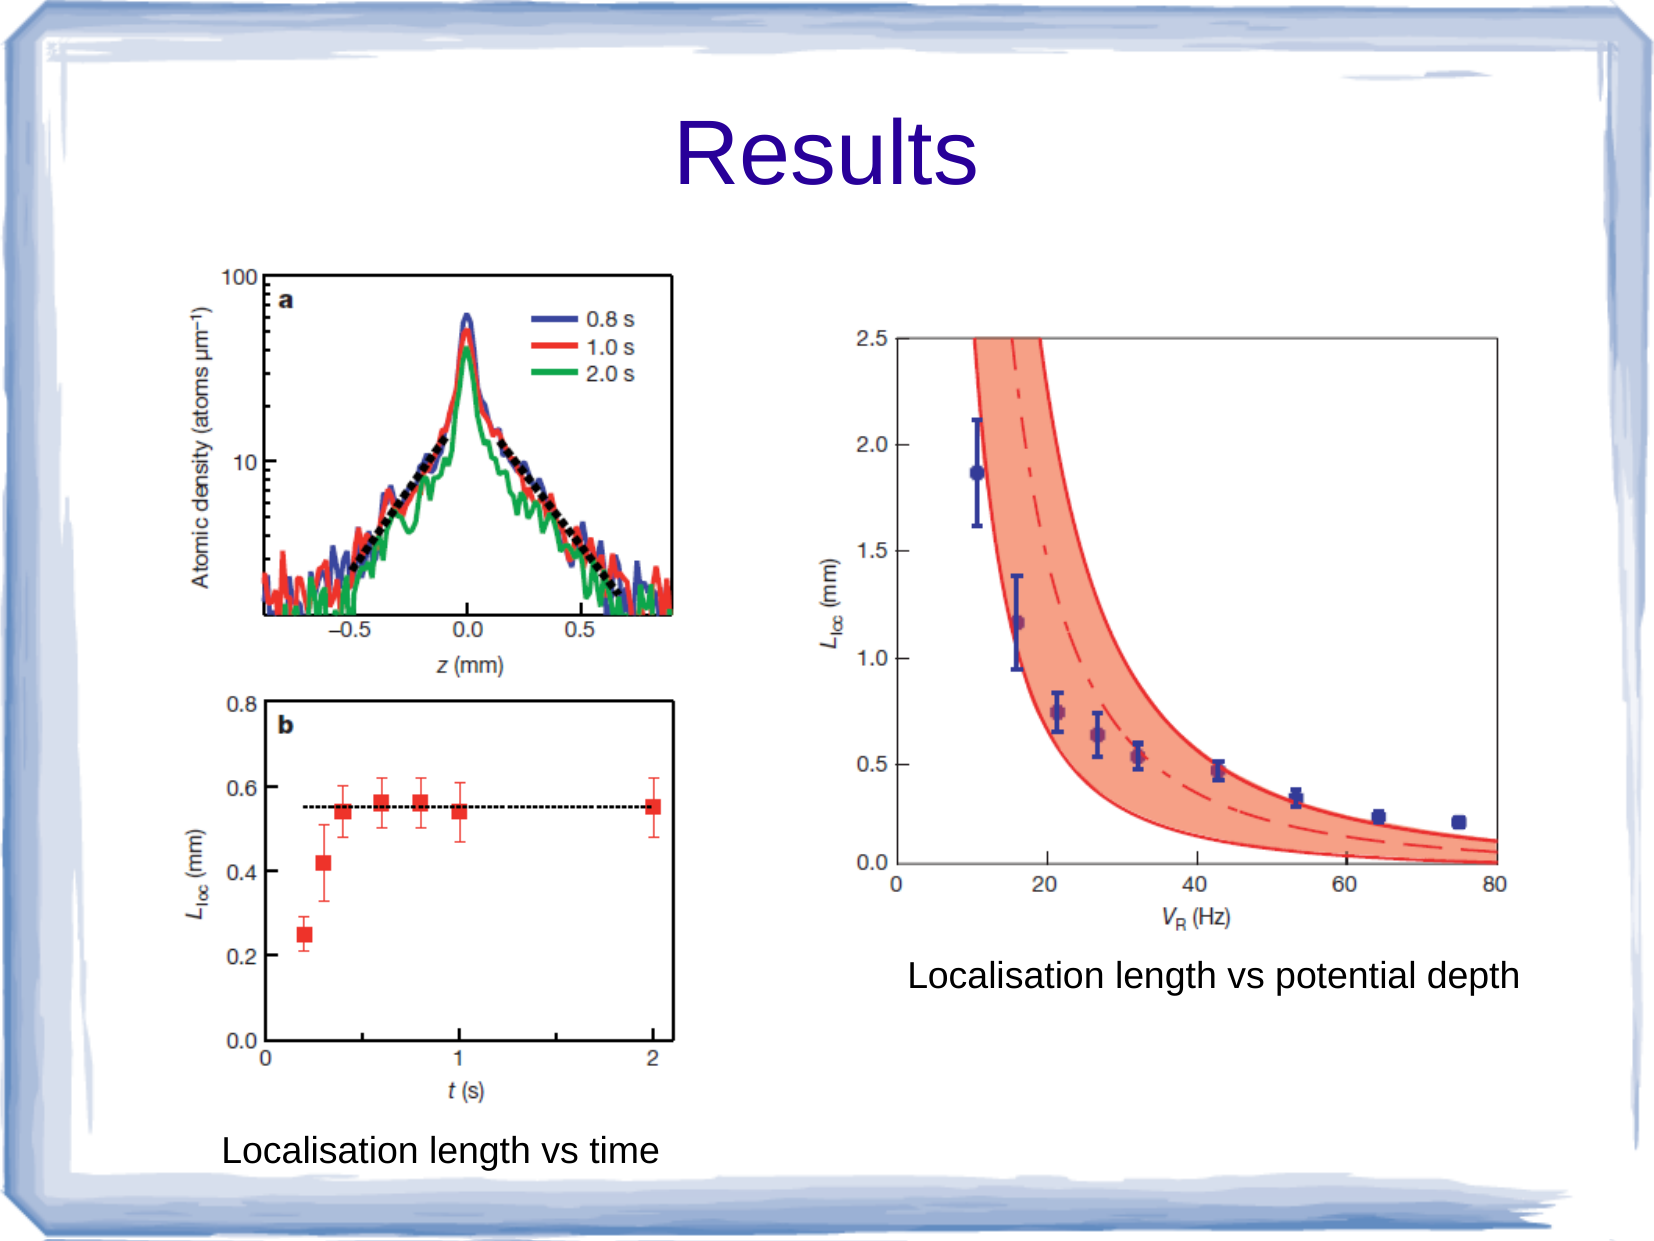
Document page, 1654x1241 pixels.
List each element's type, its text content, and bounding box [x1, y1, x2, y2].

text_box Localisation length vs potential depth [892, 947, 1536, 1004]
text_box Localisation length vs time [206, 1122, 676, 1179]
title Results [82, 56, 1571, 250]
picture [0, 0, 1654, 1241]
